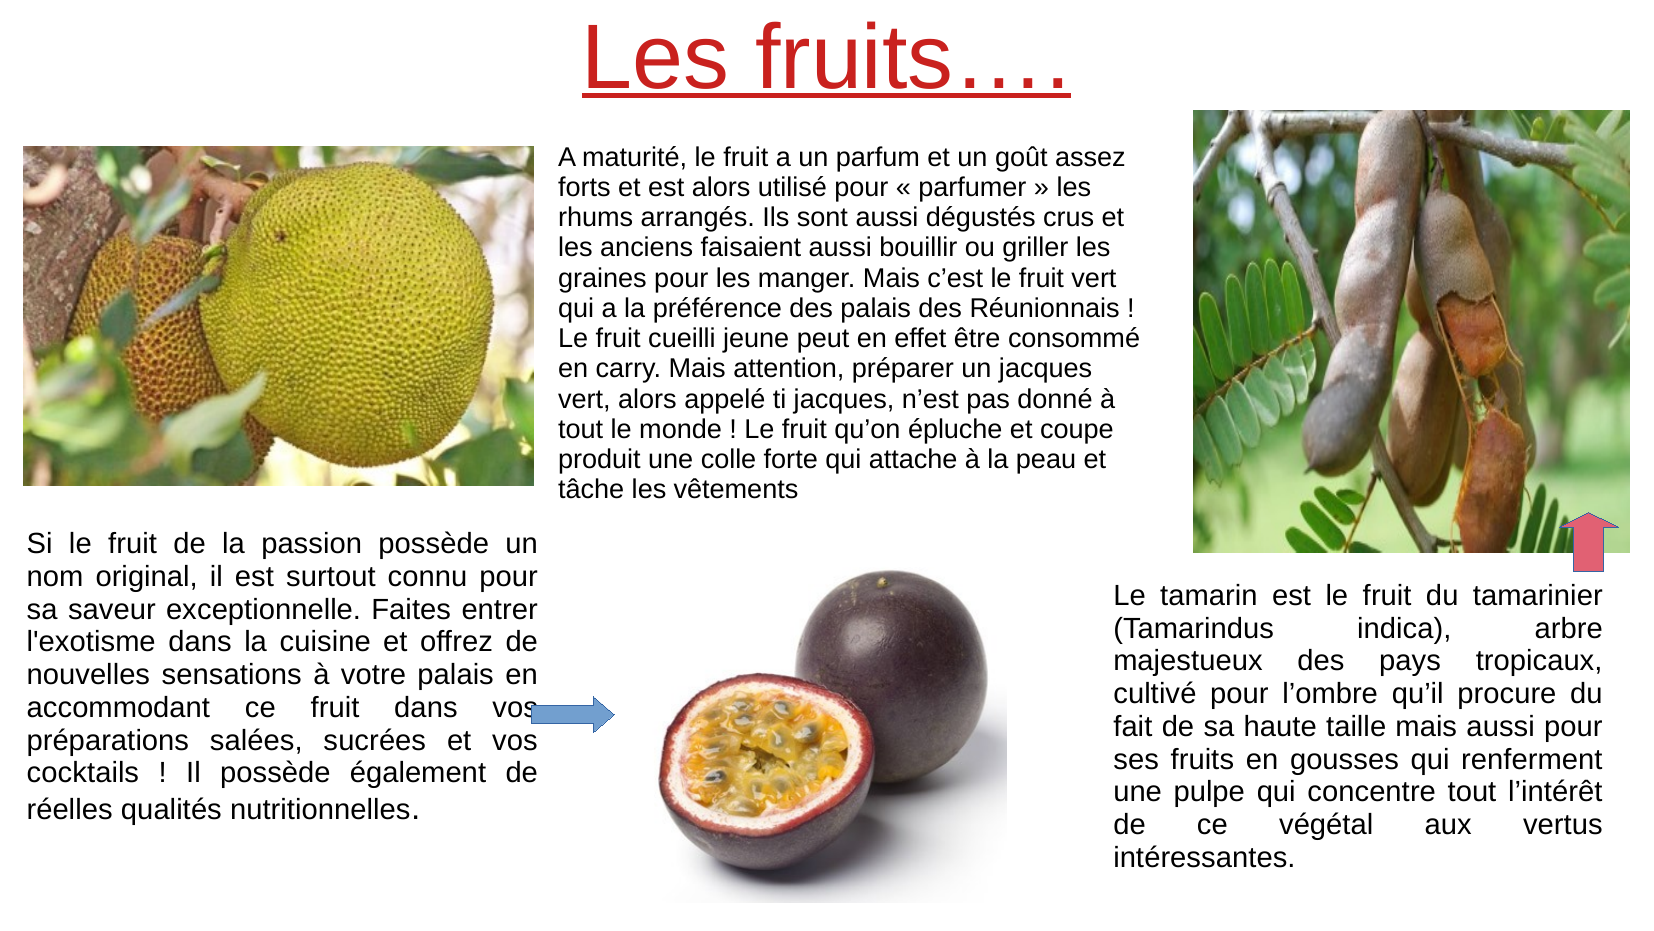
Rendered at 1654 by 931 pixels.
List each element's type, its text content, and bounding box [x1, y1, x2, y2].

picture [1193, 110, 1630, 554]
text_box [1559, 512, 1619, 572]
picture [23, 146, 534, 487]
text_box Si le fruit de la passion possède un nom original, il est surtout connu pour sa saveur exceptionnelle. Faites entrer l'exotisme dans la cuisine et offrez de nouvelles sensations à votre palais en accommodant ce fruit dans vos préparations salées, sucrées et vos cocktails ! Il possède également de réelles qualités nutritionnelles. [11, 519, 556, 878]
text_box A maturité, le fruit a un parfum et un goût assez forts et est alors utilisé pour « parfumer » les rhums arrangés. Ils sont aussi dégustés crus et les anciens faisaient aussi bouillir ou griller les graines pour les manger. Mais c’est le fruit vert qui a la préférence des palais des Réunionnais !Le fruit cueilli jeune peut en effet être consommé en carry. Mais attention, préparer un jacques vert, alors appelé ti jacques, n’est pas donné à tout le monde ! Le fruit qu’on épluche et coupe produit une colle forte qui attache à la peau et tâche les vêtements [543, 134, 1158, 589]
text_box Le tamarin est le fruit du tamarinier (Tamarindus indica), arbre majestueux des pays tropicaux, cultivé pour l’ombre qu’il procure du fait de sa haute taille mais aussi pour ses fruits en gousses qui renferment une pulpe qui concentre tout l’intérêt de ce végétal aux vertus intéressantes. [1098, 571, 1619, 891]
title Les fruits…. [82, 0, 1571, 130]
text_box [531, 696, 615, 733]
picture [637, 589, 1007, 903]
